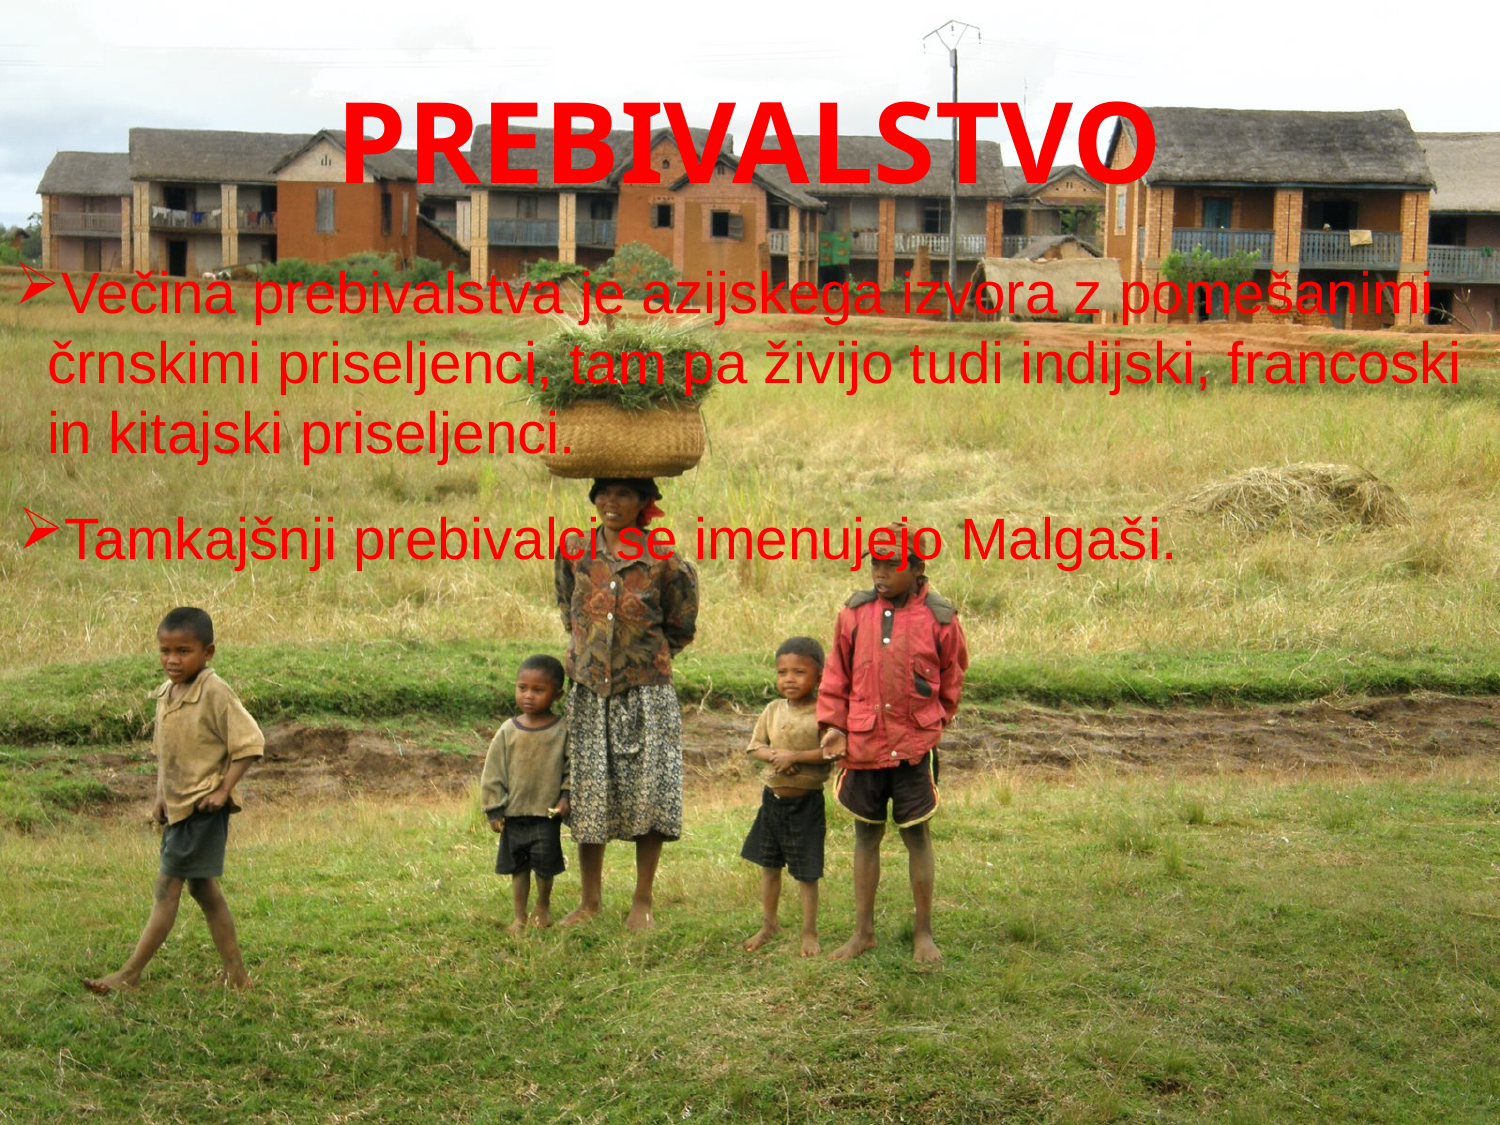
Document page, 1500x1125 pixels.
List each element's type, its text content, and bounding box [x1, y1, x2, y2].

text_box Večina prebivalstva je azijskega izvora z pomešanimi črnskimi priseljenci, tam pa živijo tudi indijski, francoski in kitajski priseljenci. [0, 248, 1479, 473]
text_box Tamkajšnji prebivalci se imenujejo Malgaši. [3, 493, 1194, 579]
picture [0, 0, 1500, 1125]
title PREBIVALSTVO [75, 45, 1425, 233]
